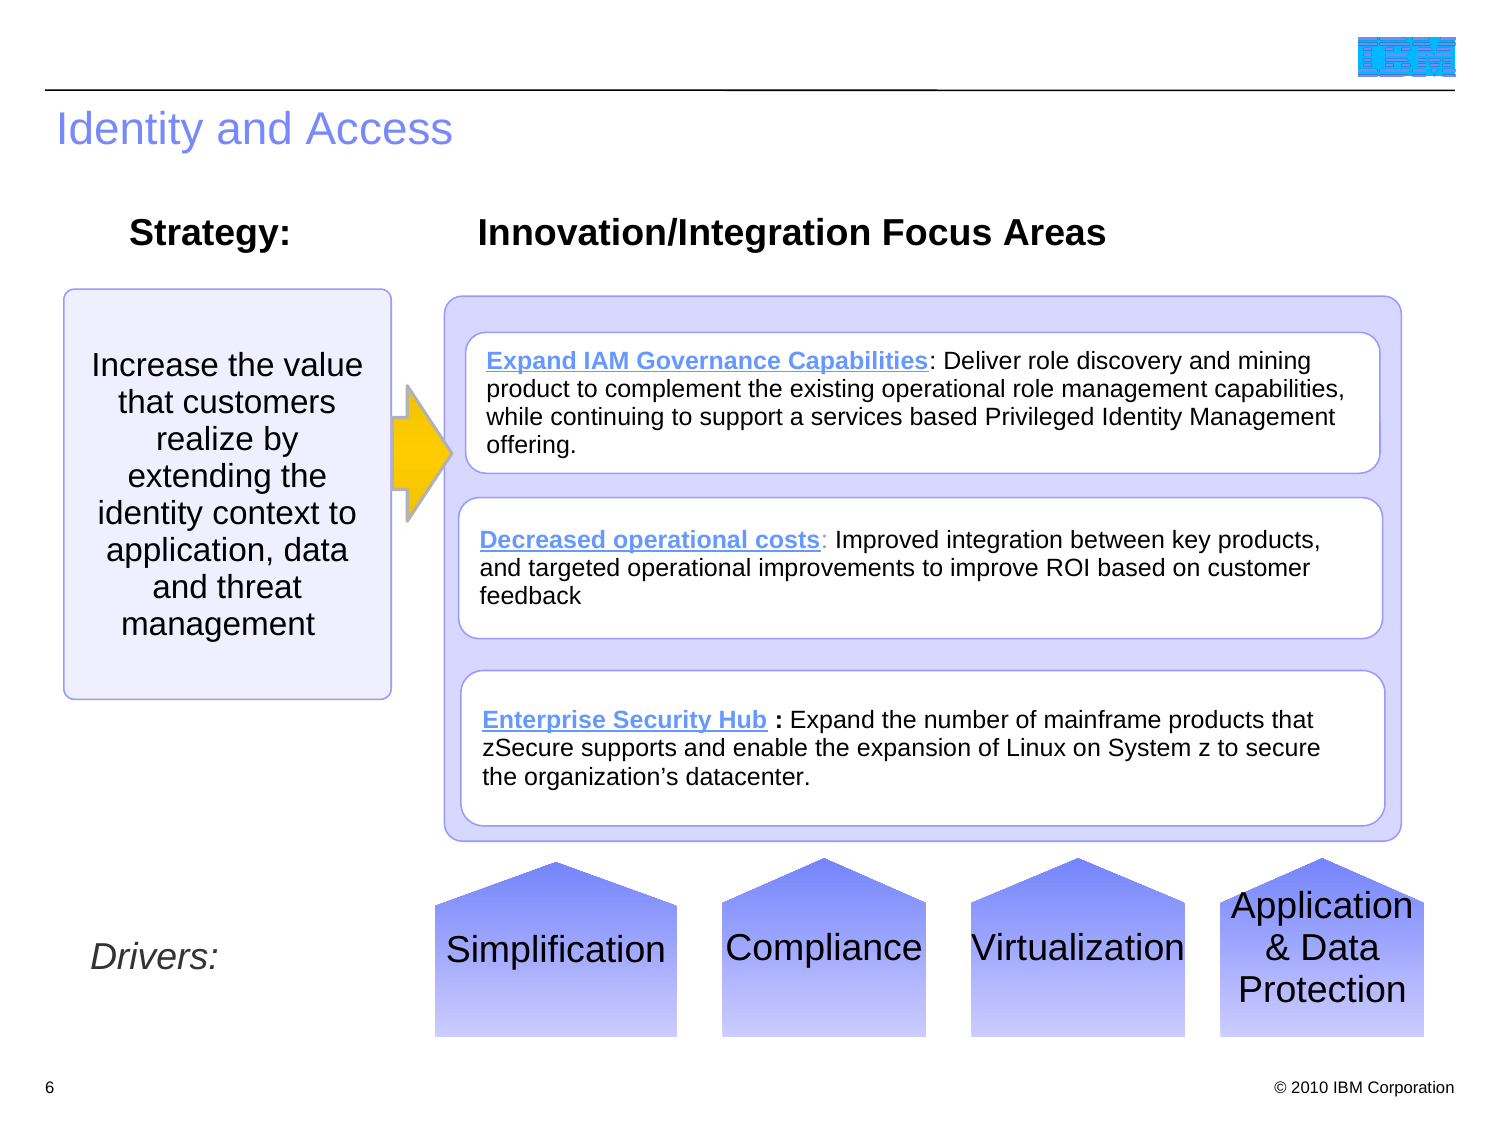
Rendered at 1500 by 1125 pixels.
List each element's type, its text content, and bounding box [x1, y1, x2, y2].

text_box Virtualization [971, 858, 1185, 1038]
text_box Application & Data Protection [1220, 858, 1424, 1038]
text_box Innovation/Integration Focus Areas [462, 204, 1133, 265]
text_box Expand IAM Governance Capabilities: Deliver role discovery and mining product to complement the existing operational role management capabilities, while continuing to support a services based Privileged Identity Management offering. [465, 332, 1381, 474]
title Identity and Access [40, 98, 1316, 163]
text_box Decreased operational costs: Improved integration between key products, and targeted operational improvements to improve ROI based on customer feedback [458, 497, 1383, 639]
text_box Increase the value that customers realize by extending the identity context to application, data and threat management [63, 289, 392, 700]
text_box [392, 296, 1402, 842]
text_box Enterprise Security Hub : Expand the number of mainframe products that zSecure supports and enable the expansion of Linux on System z to secure the organization’s datacenter. [460, 670, 1385, 826]
text_box Drivers: [75, 928, 235, 989]
text_box Strategy: [113, 204, 307, 265]
text_box Simplification [434, 862, 677, 1038]
text_box Compliance [722, 858, 926, 1038]
